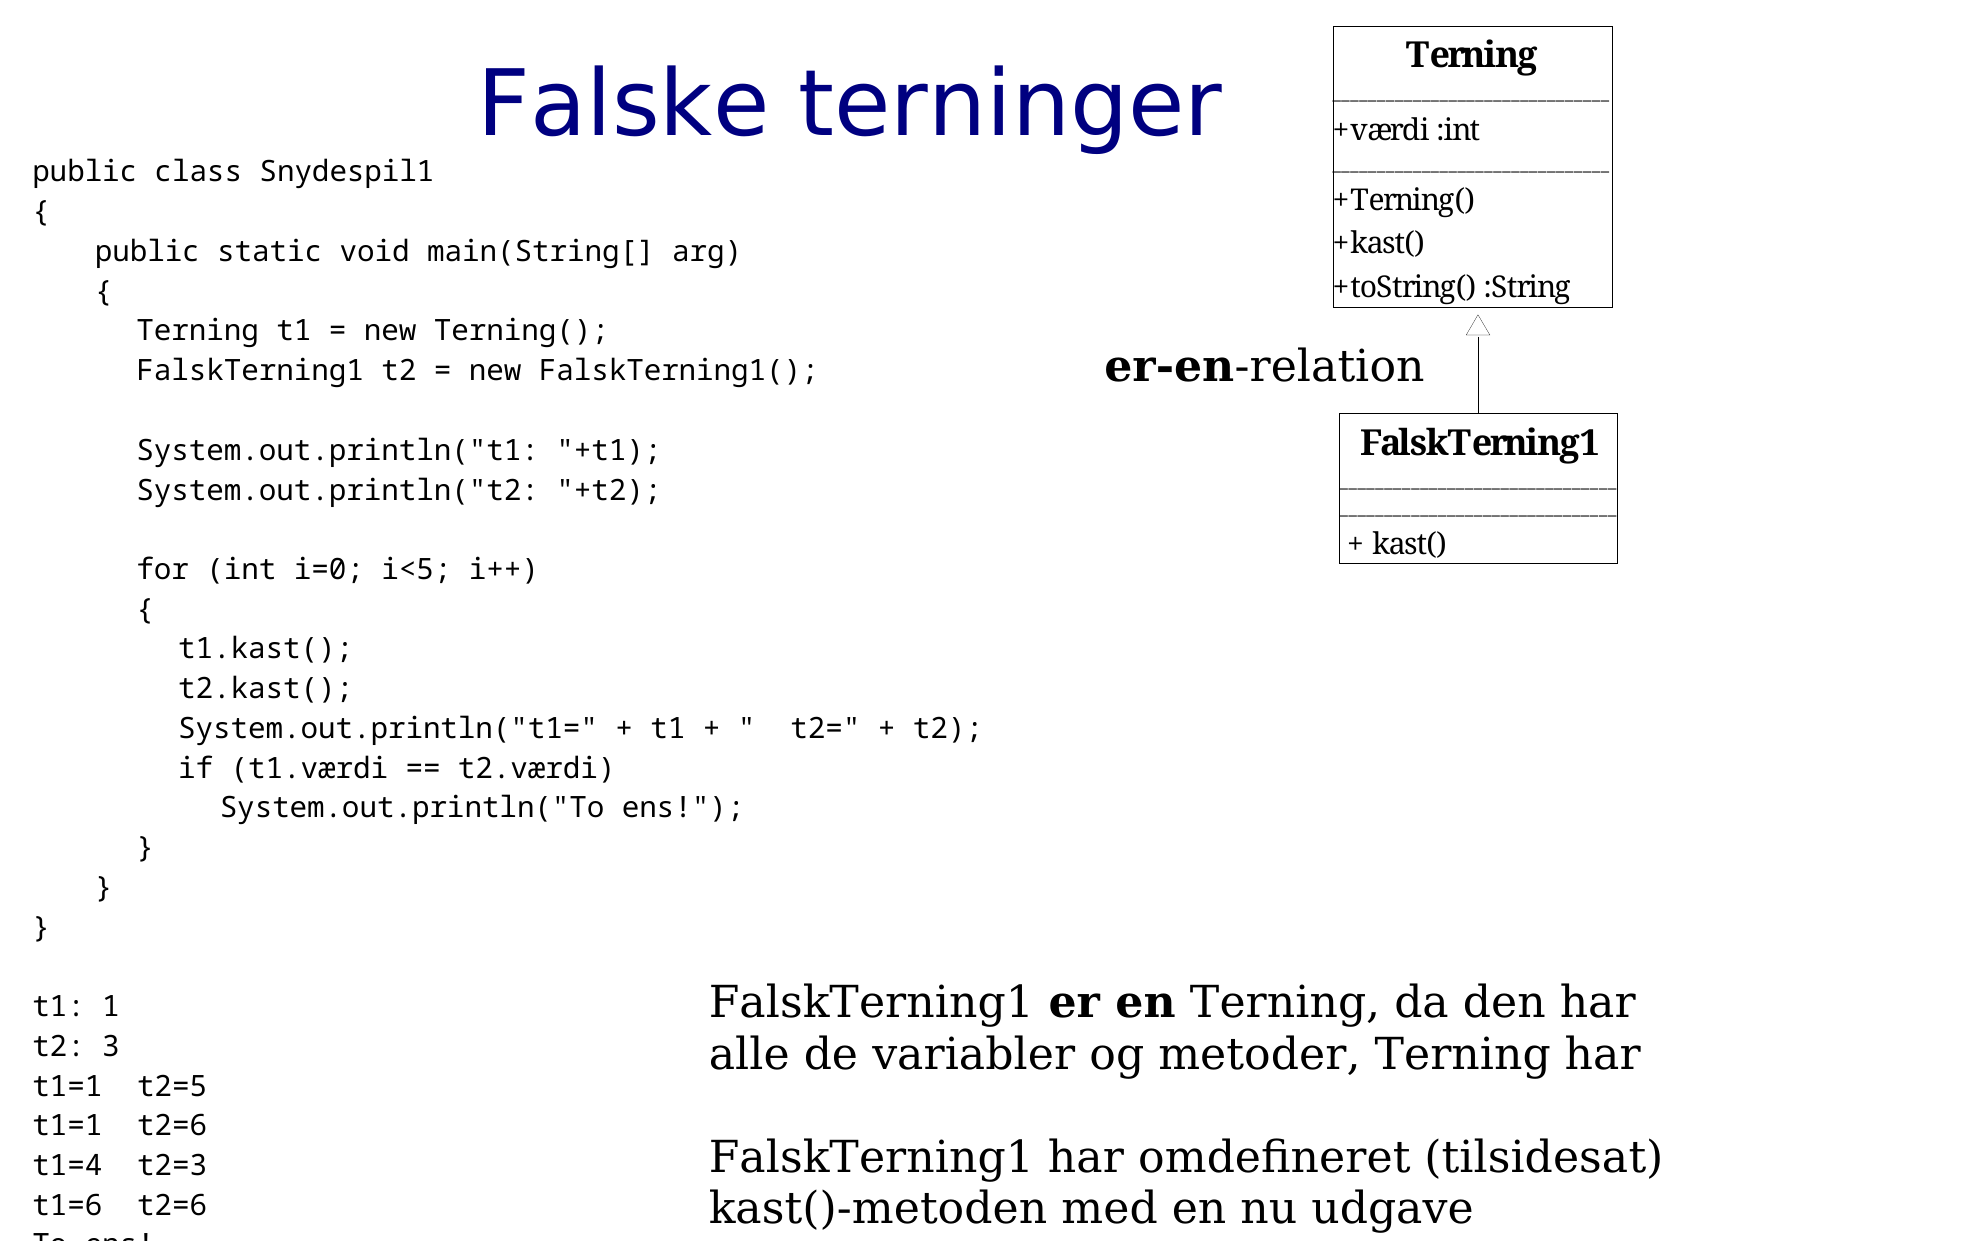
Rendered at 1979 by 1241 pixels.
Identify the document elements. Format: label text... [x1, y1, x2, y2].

text_box FalskTerning1 er en Terning, da den har alle de variabler og metoder, Terning har FalskTerning1 har omdefineret (tilsidesat) kast()-metoden med en nu udgave [708, 976, 1667, 1235]
text_box public class Snydespil1 { public static void main(String[] arg) { Terning t1 = new Terning(); FalskTerning1 t2 = new FalskTerning1(); System.out.println("t1: "+t1); System.out.println("t2: "+t2); for (int i=0; i<5; i++) { t1.kast(); t2.kast(); System.out.println("t1=" + t1 + " t2=" + t2); if (t1.værdi == t2.værdi) System.out.println("To ens!"); } } } t1: 1 t2: 3 t1=1 t2=5 t1=1 t2=6 t1=4 t2=3 t1=6 t2=6 To ens! t1=2 t2=6} [26, 144, 990, 1101]
title Falske terninger [156, 0, 1534, 208]
chart [1322, 20, 1737, 579]
text_box er-en-relation [1104, 339, 1426, 392]
